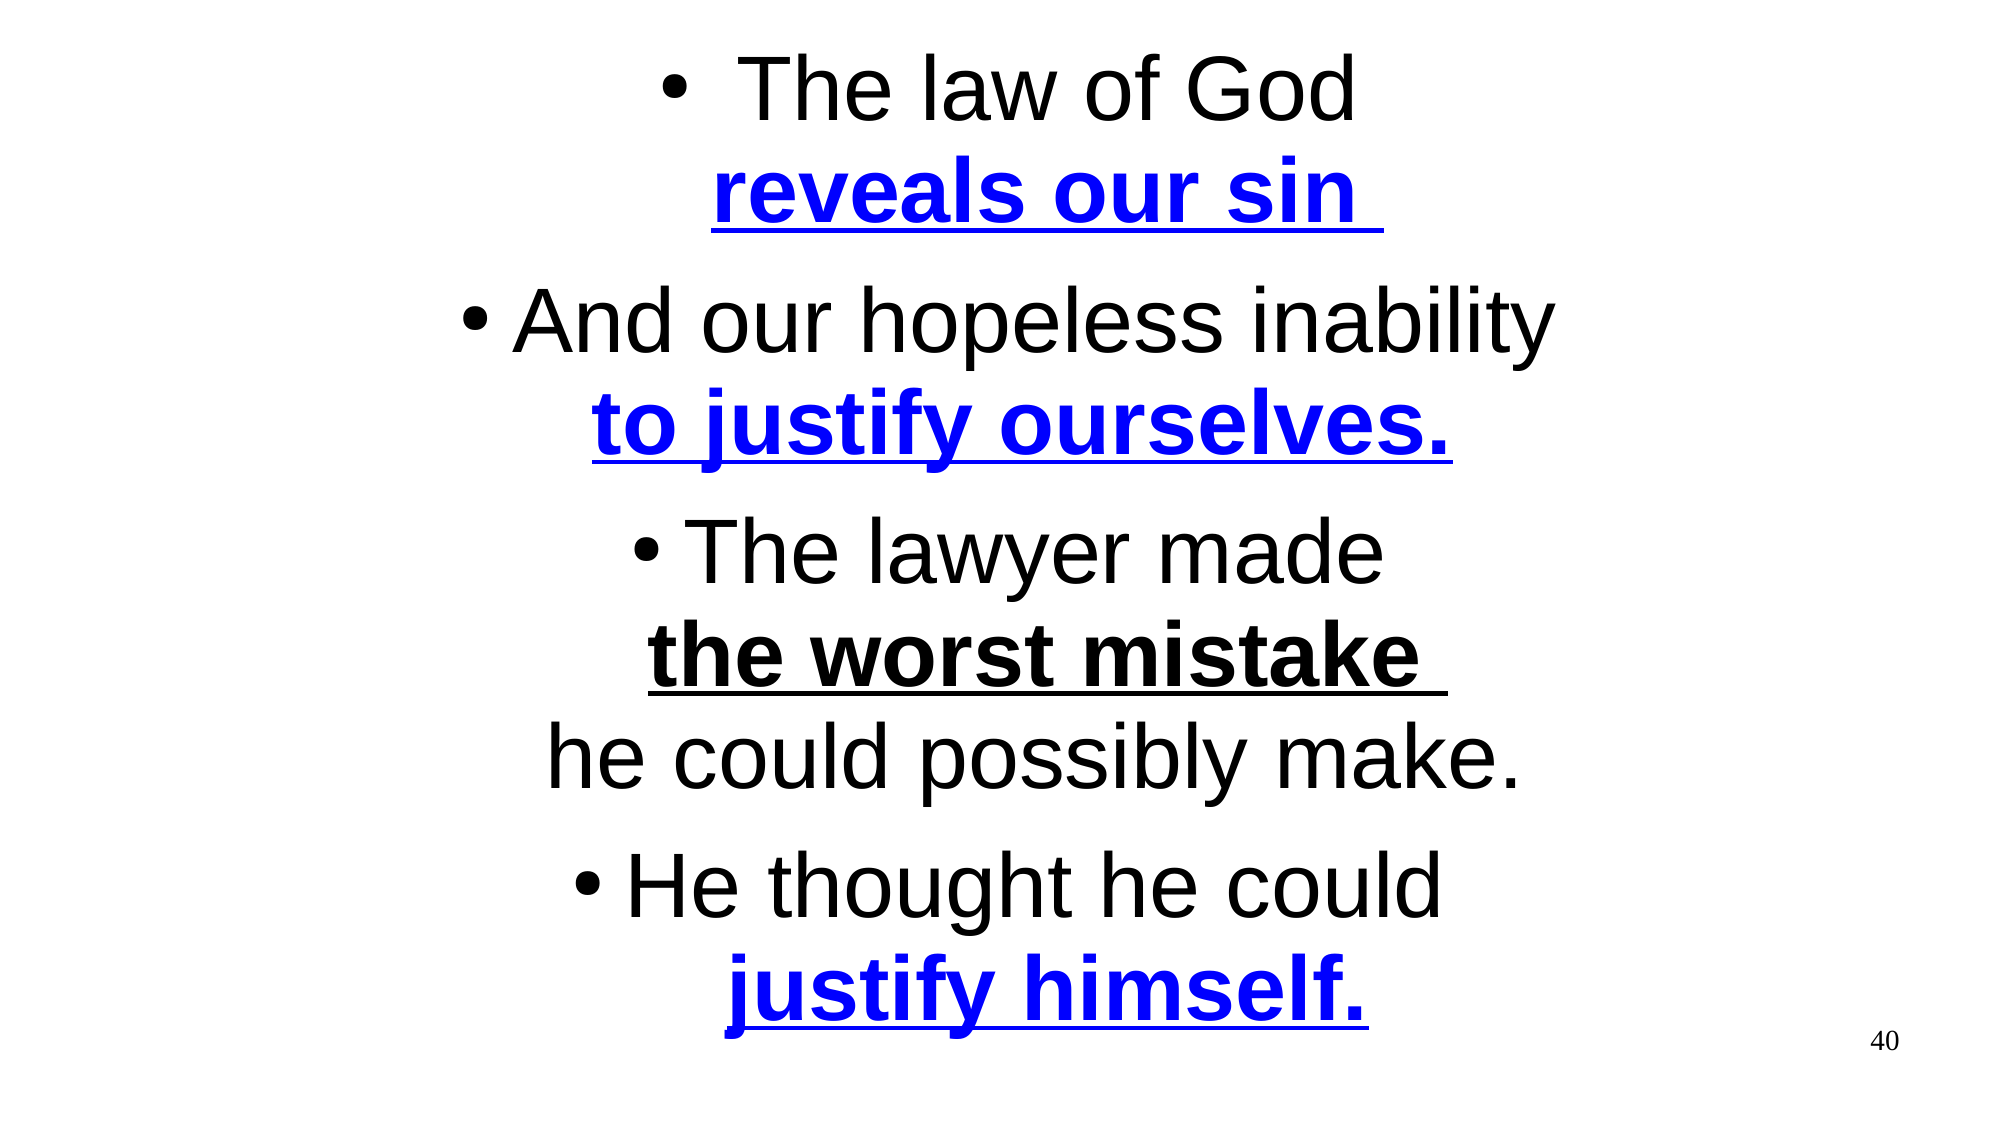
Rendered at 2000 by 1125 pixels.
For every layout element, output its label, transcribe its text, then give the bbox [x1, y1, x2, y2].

list The law of God reveals our sin And our hopeless inability to justify ourselves. The lawyer made the worst mistake he could possibly make. He thought he could justify himself. [37, 37, 1988, 1088]
